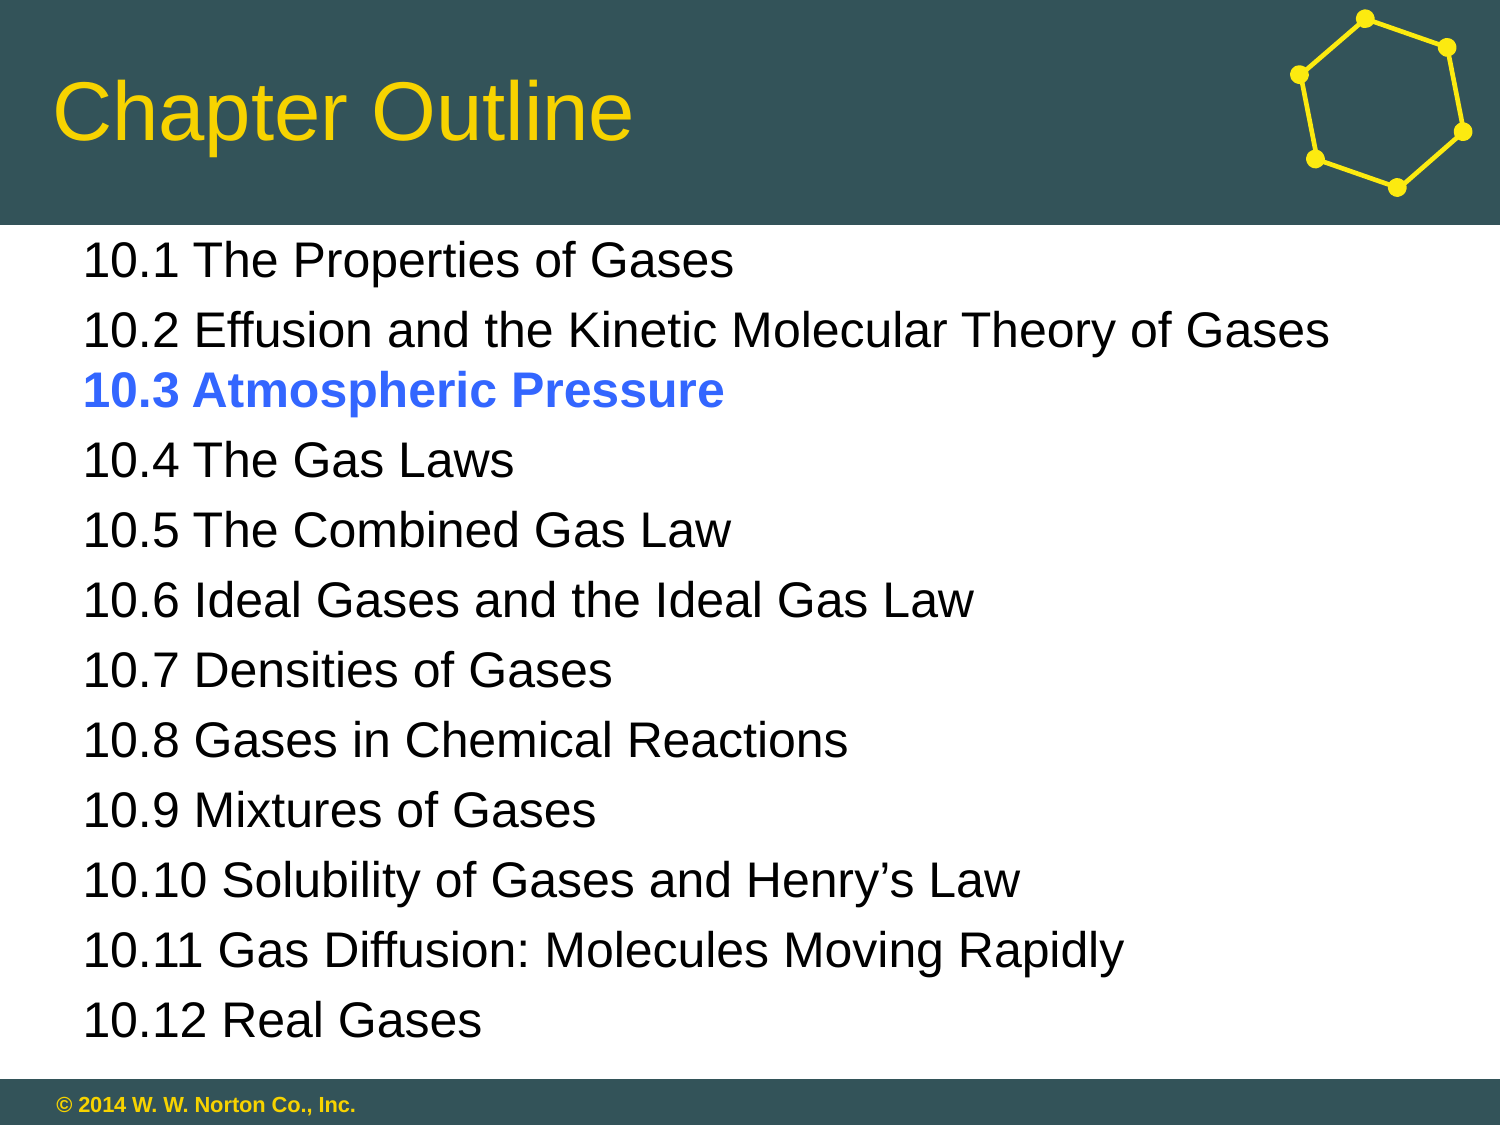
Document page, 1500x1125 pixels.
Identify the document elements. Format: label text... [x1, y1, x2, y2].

list 10.1 The Properties of Gases 10.2 Effusion and the Kinetic Molecular Theory of Gases 10.3 Atmospheric Pressure 10.4 The Gas Laws 10.5 The Combined Gas Law 10.6 Ideal Gases and the Ideal Gas Law 10.7 Densities of Gases 10.8 Gases in Chemical Reactions 10.9 Mixtures of Gases 10.10 Solubility of Gases and Henry’s Law 10.11 Gas Diffusion: Molecules Moving Rapidly 10.12 Real Gases [67, 219, 1468, 1020]
title Chapter Outline [37, 19, 1118, 195]
